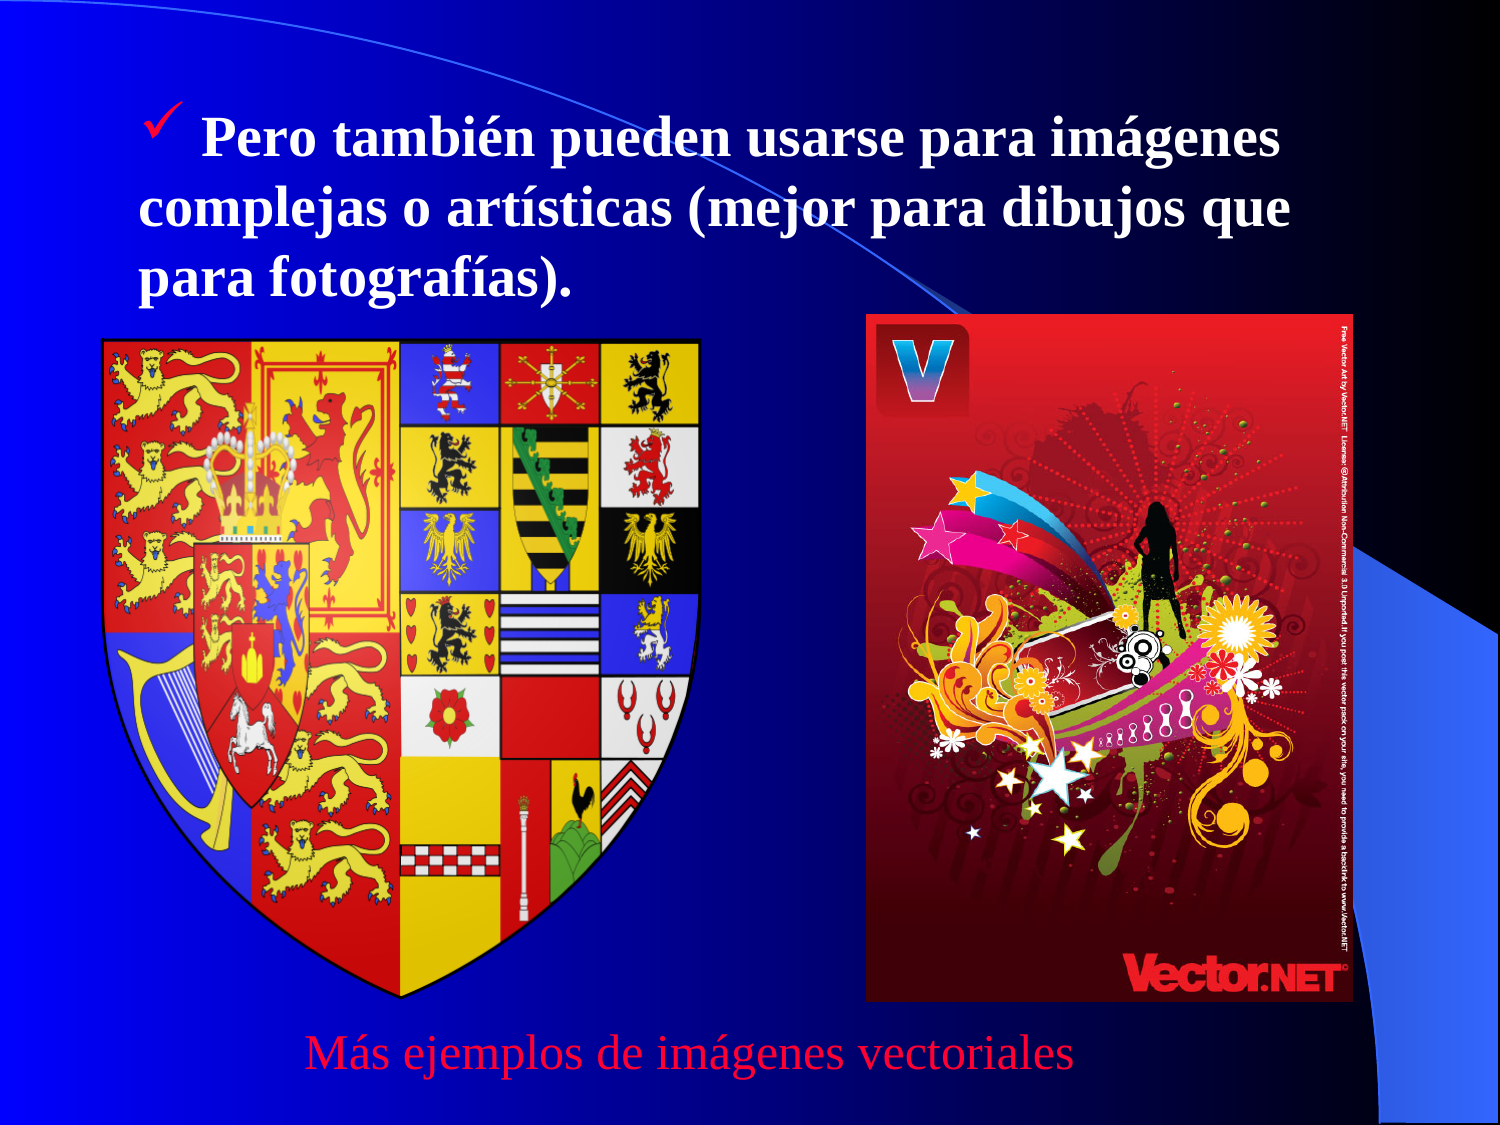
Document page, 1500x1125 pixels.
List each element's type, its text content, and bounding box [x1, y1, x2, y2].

text_box Más ejemplos de imágenes vectoriales [289, 1011, 1164, 1087]
picture [100, 337, 702, 1000]
picture [866, 314, 1353, 1002]
text_box Pero también pueden usarse para imágenes complejas o artísticas (mejor para dibujos que para fotografías). [123, 90, 1333, 422]
